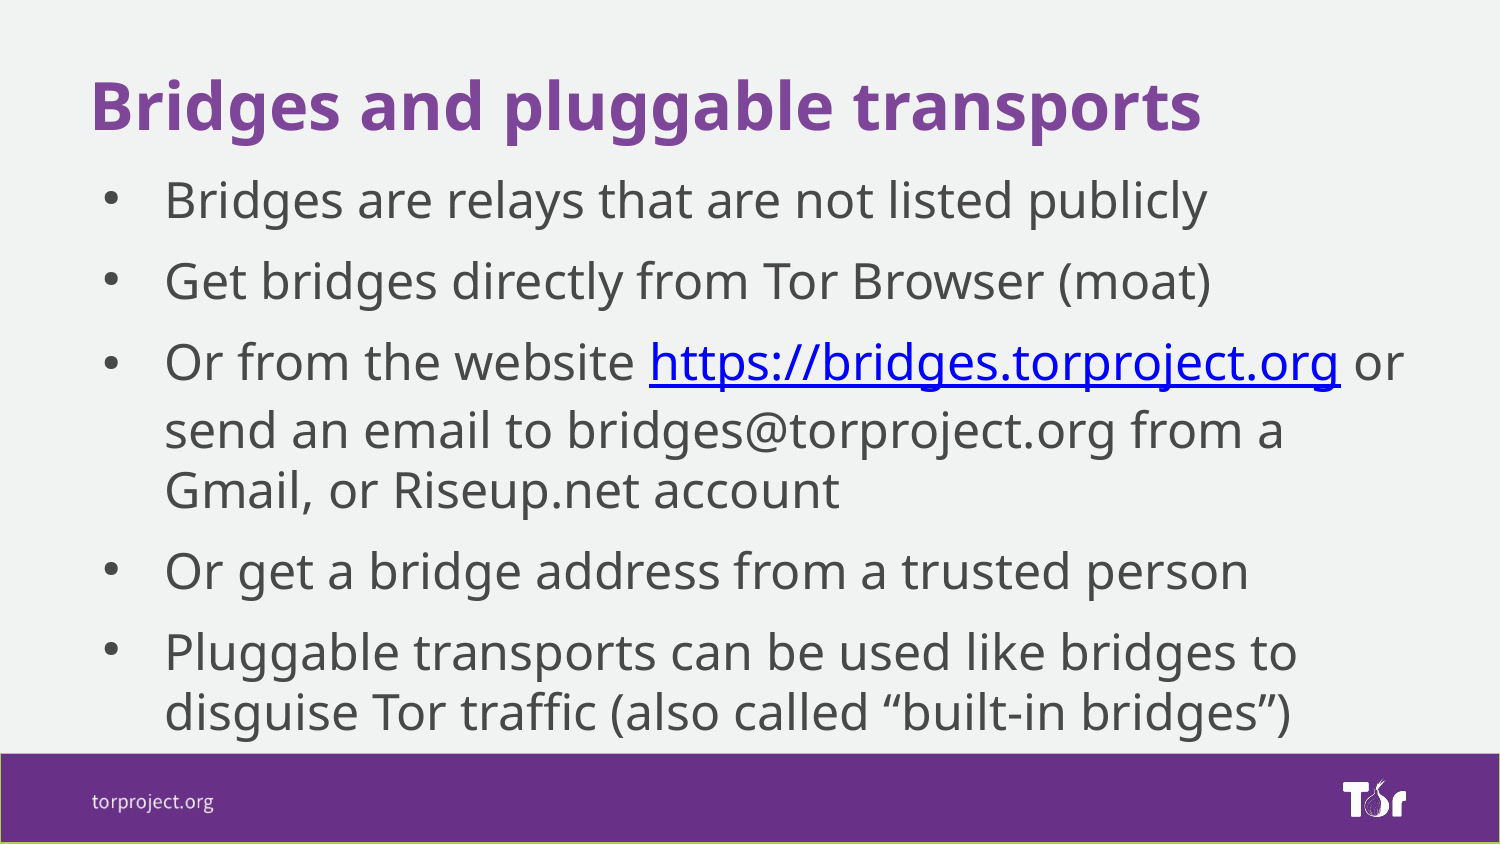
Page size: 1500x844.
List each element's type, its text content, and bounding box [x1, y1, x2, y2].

text_box Bridges and pluggable transports [75, 33, 1425, 161]
picture [1343, 778, 1406, 817]
picture [75, 780, 604, 821]
text_box Bridges are relays that are not listed publicly Get bridges directly from Tor Browser (moat) Or from the website https://bridges.torproject.org or send an email to bridges@torproject.org from a Gmail, or Riseup.net account Or get a bridge address from a trusted person Pluggable transports can be used like bridges to disguise Tor traffic (also called “built-in bridges”) [75, 161, 1425, 742]
